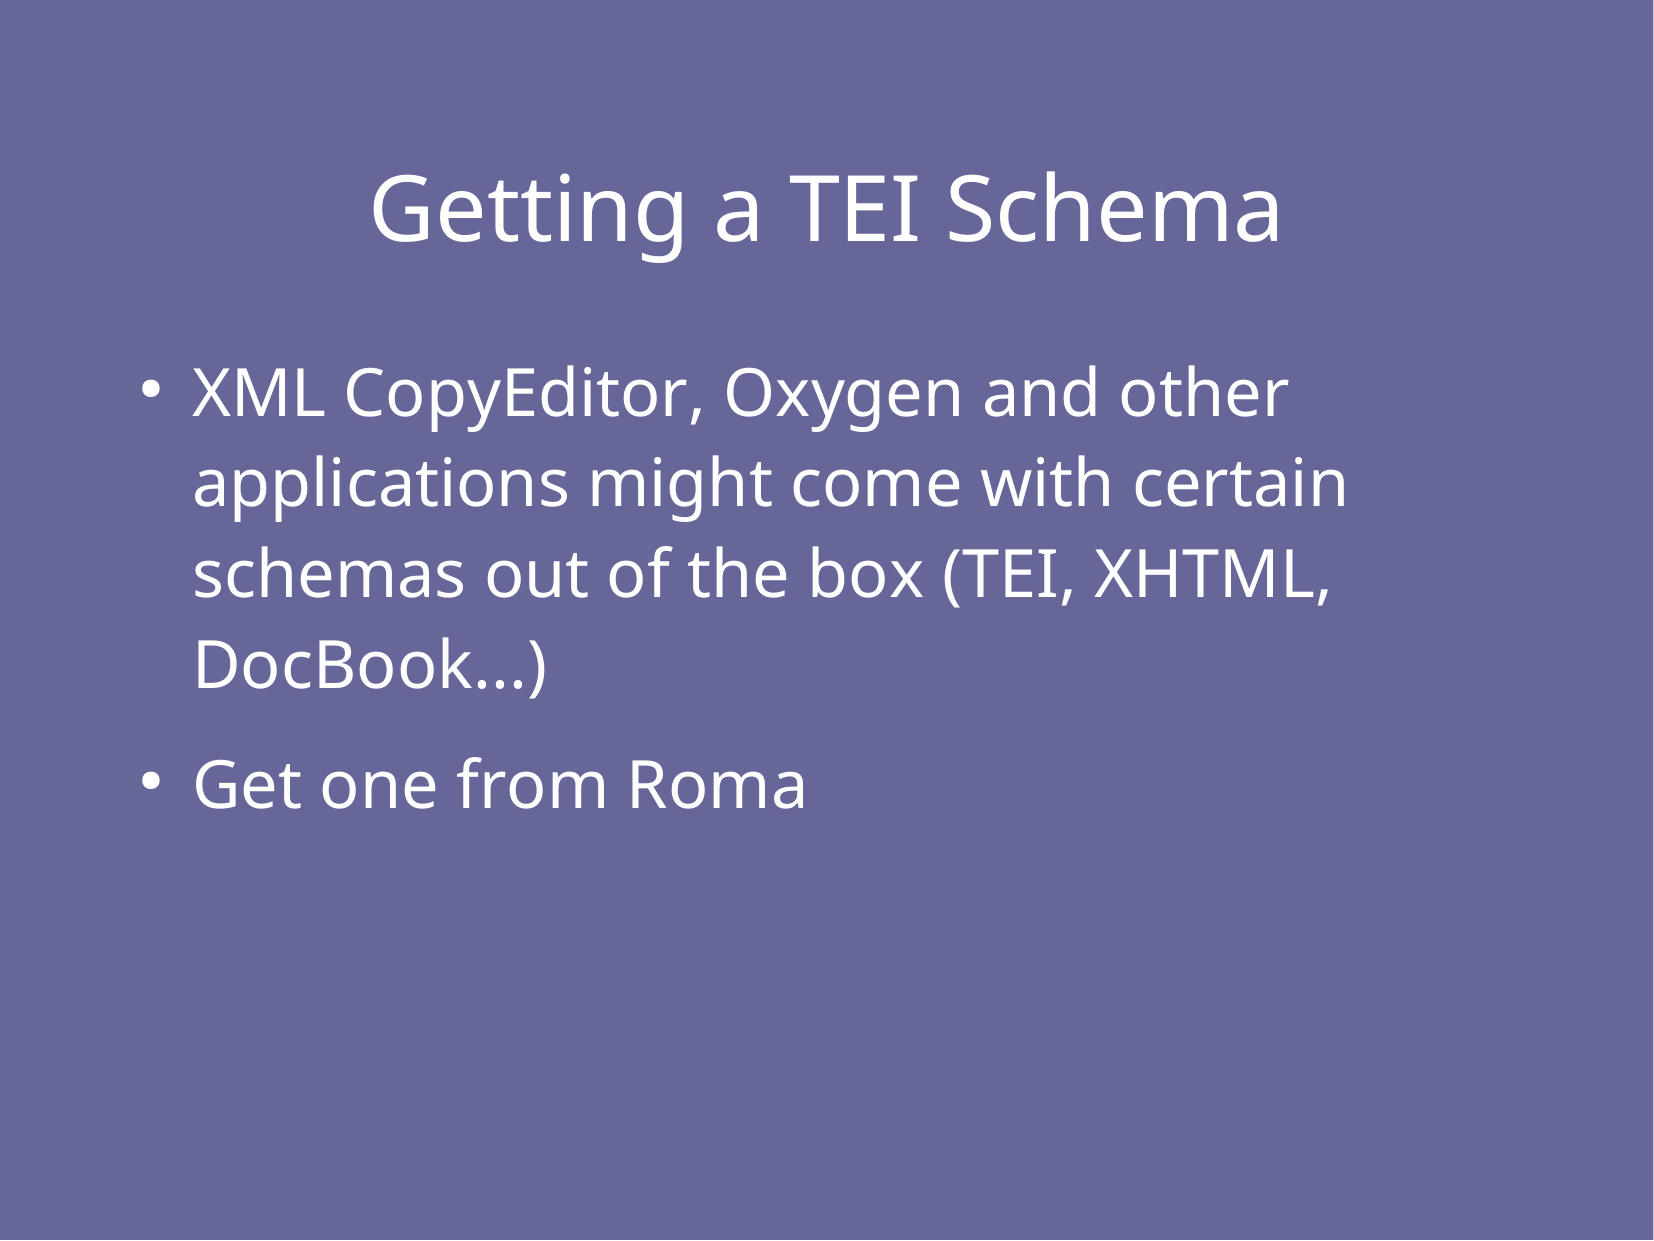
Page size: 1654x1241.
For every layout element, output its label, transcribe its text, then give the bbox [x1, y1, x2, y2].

list XML CopyEditor, Oxygen and other applications might come with certain schemas out of the box (TEI, XHTML, DocBook...) Get one from Roma [121, 344, 1534, 1127]
title Getting a TEI Schema [121, 102, 1534, 310]
